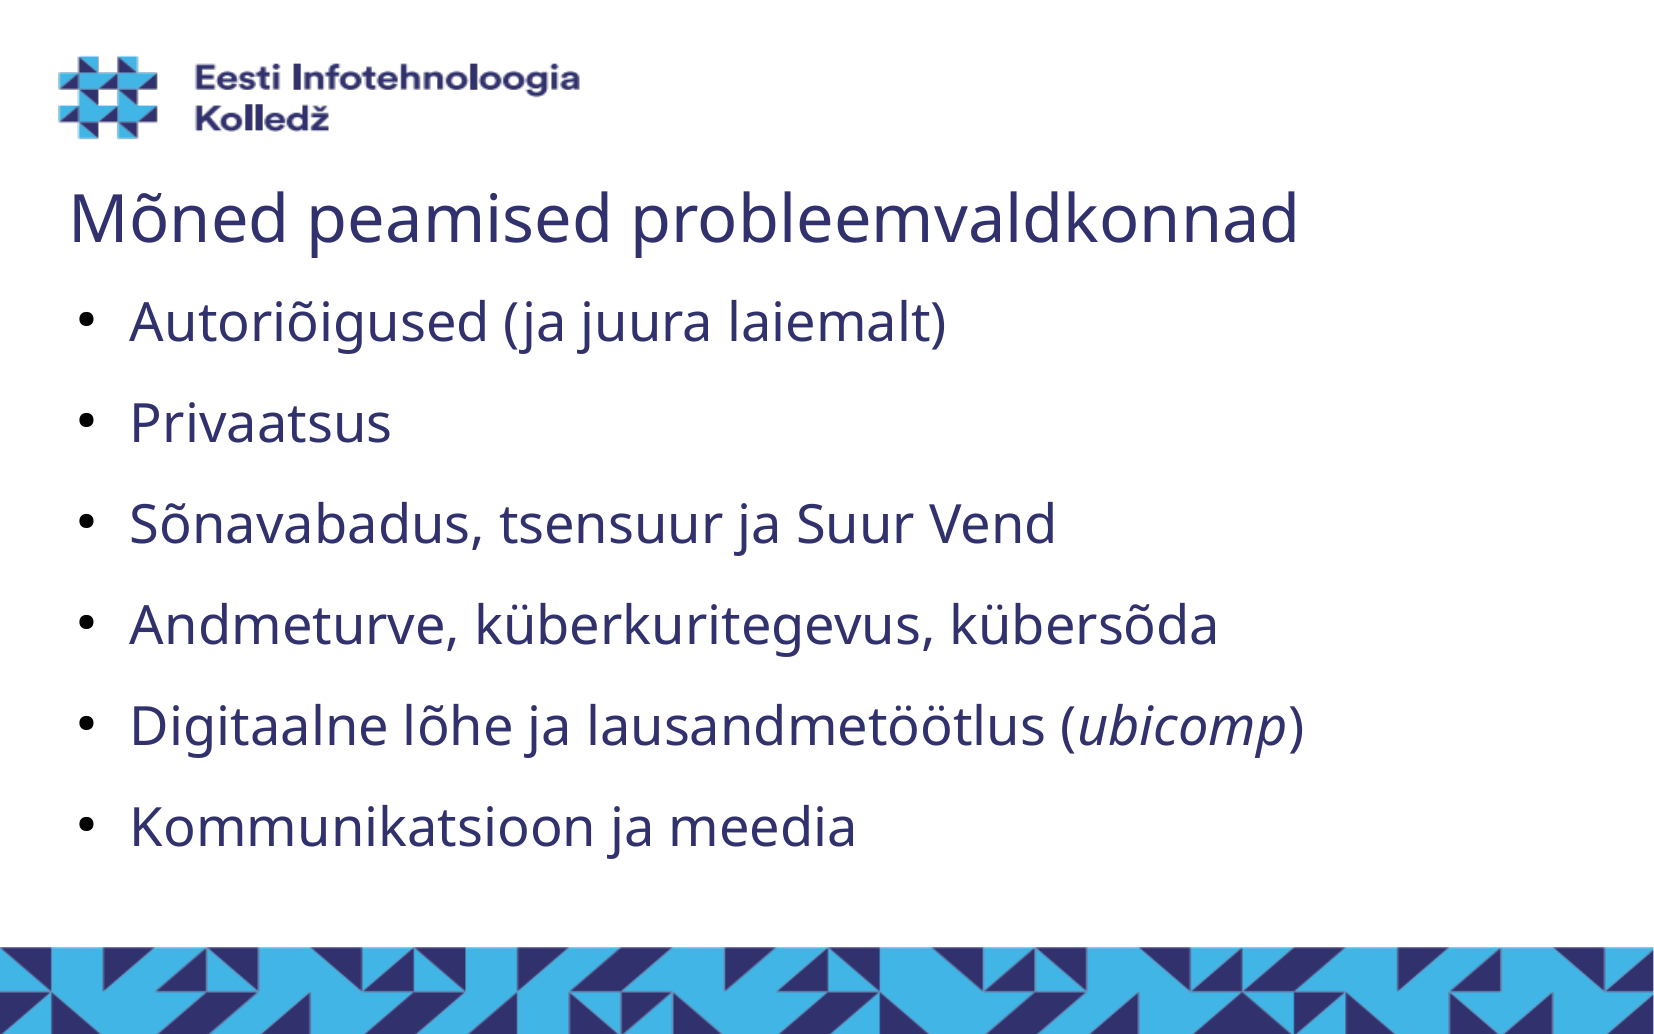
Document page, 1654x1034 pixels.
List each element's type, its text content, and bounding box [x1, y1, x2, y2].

title Mõned peamised probleemvaldkonnad [68, 147, 1536, 283]
list Autoriõigused (ja juura laiemalt) Privaatsus Sõnavabadus, tsensuur ja Suur Vend Andmeturve, küberkuritegevus, kübersõda Digitaalne lõhe ja lausandmetöötlus (ubicomp) Kommunikatsioon ja meedia [59, 283, 1595, 936]
